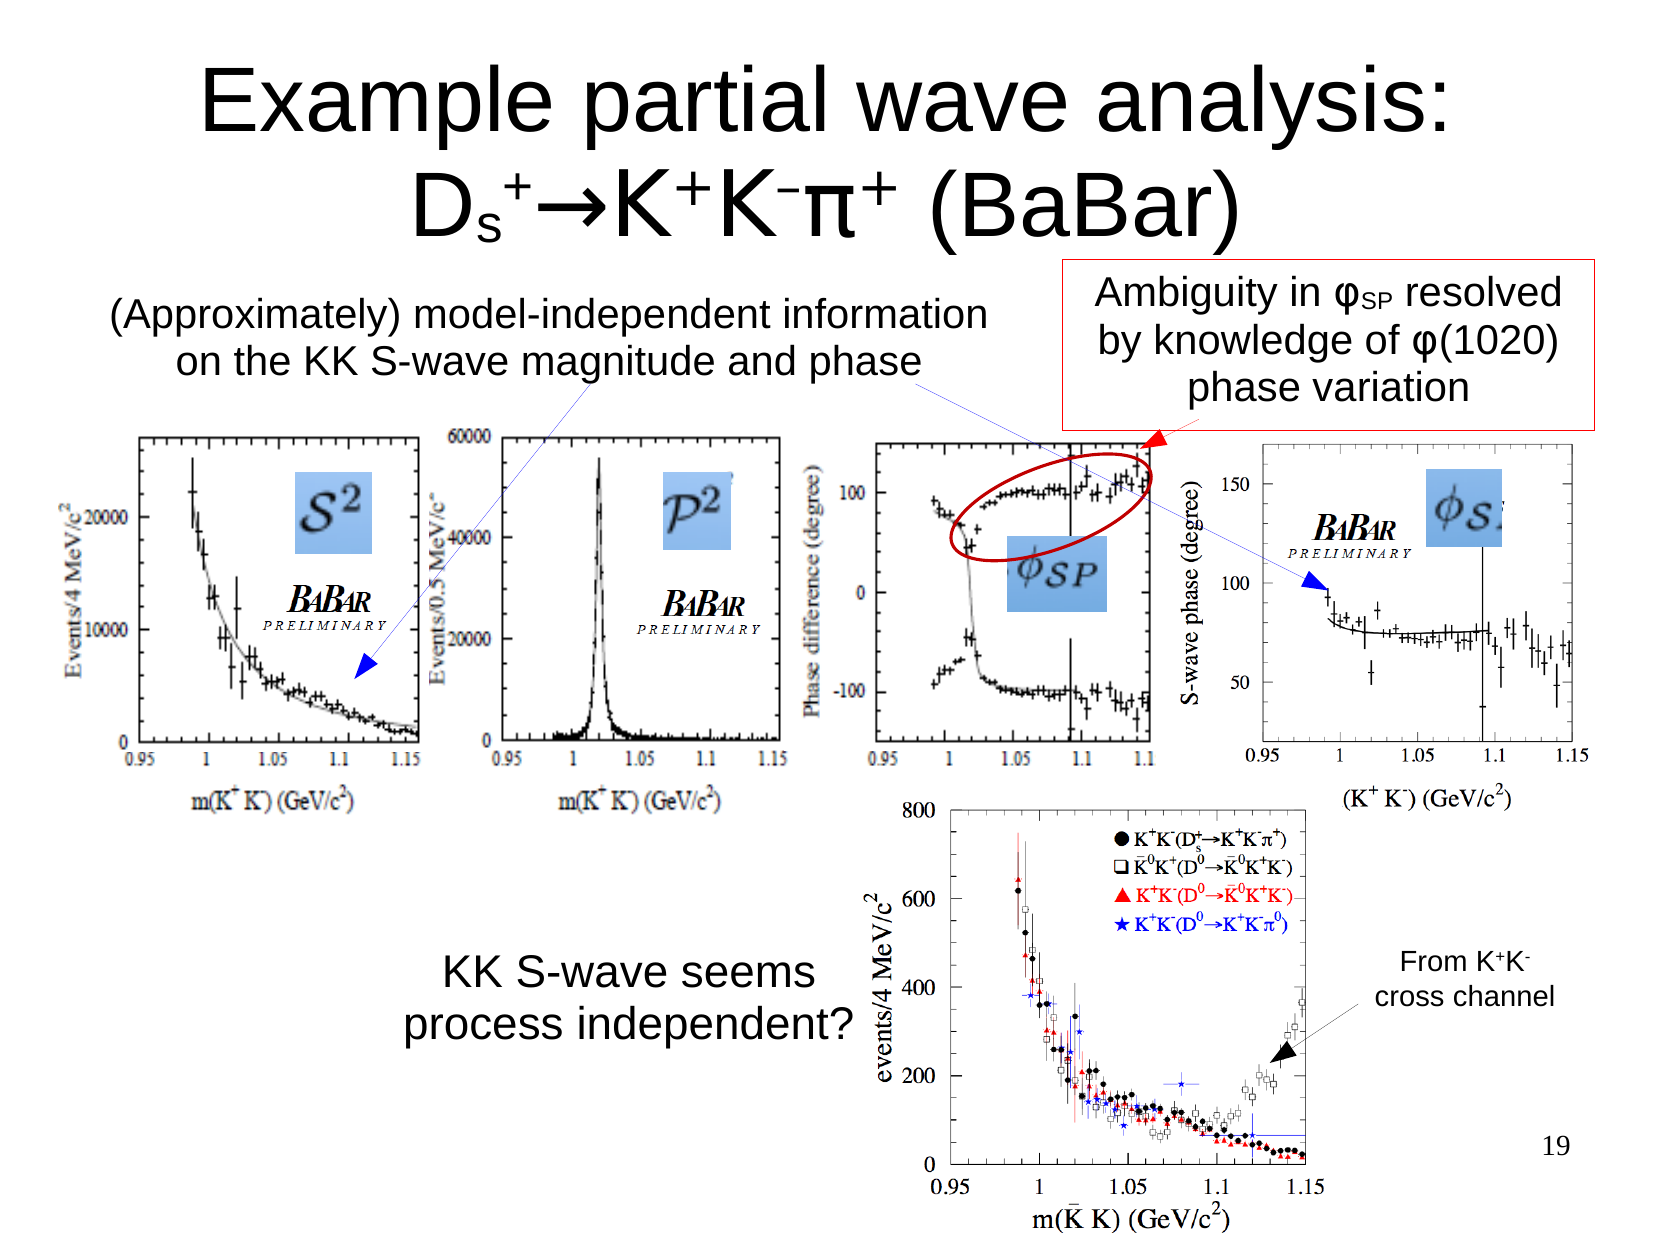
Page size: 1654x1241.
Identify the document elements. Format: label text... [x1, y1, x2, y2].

title Example partial wave analysis: Ds+→K+K–π+ (BaBar) [82, 32, 1571, 274]
picture [953, 461, 1140, 559]
text_box KK S-wave seems process independent? [354, 938, 904, 1057]
picture [58, 427, 1600, 1238]
text_box (Approximately) model-independent information on the KK S-wave magnitude and phase [76, 283, 1022, 392]
picture [1070, 456, 1149, 496]
text_box Ambiguity in φSP resolved by knowledge of φ(1020) phase variation [1062, 259, 1595, 431]
text_box From K+K- cross channel [1349, 934, 1571, 1020]
